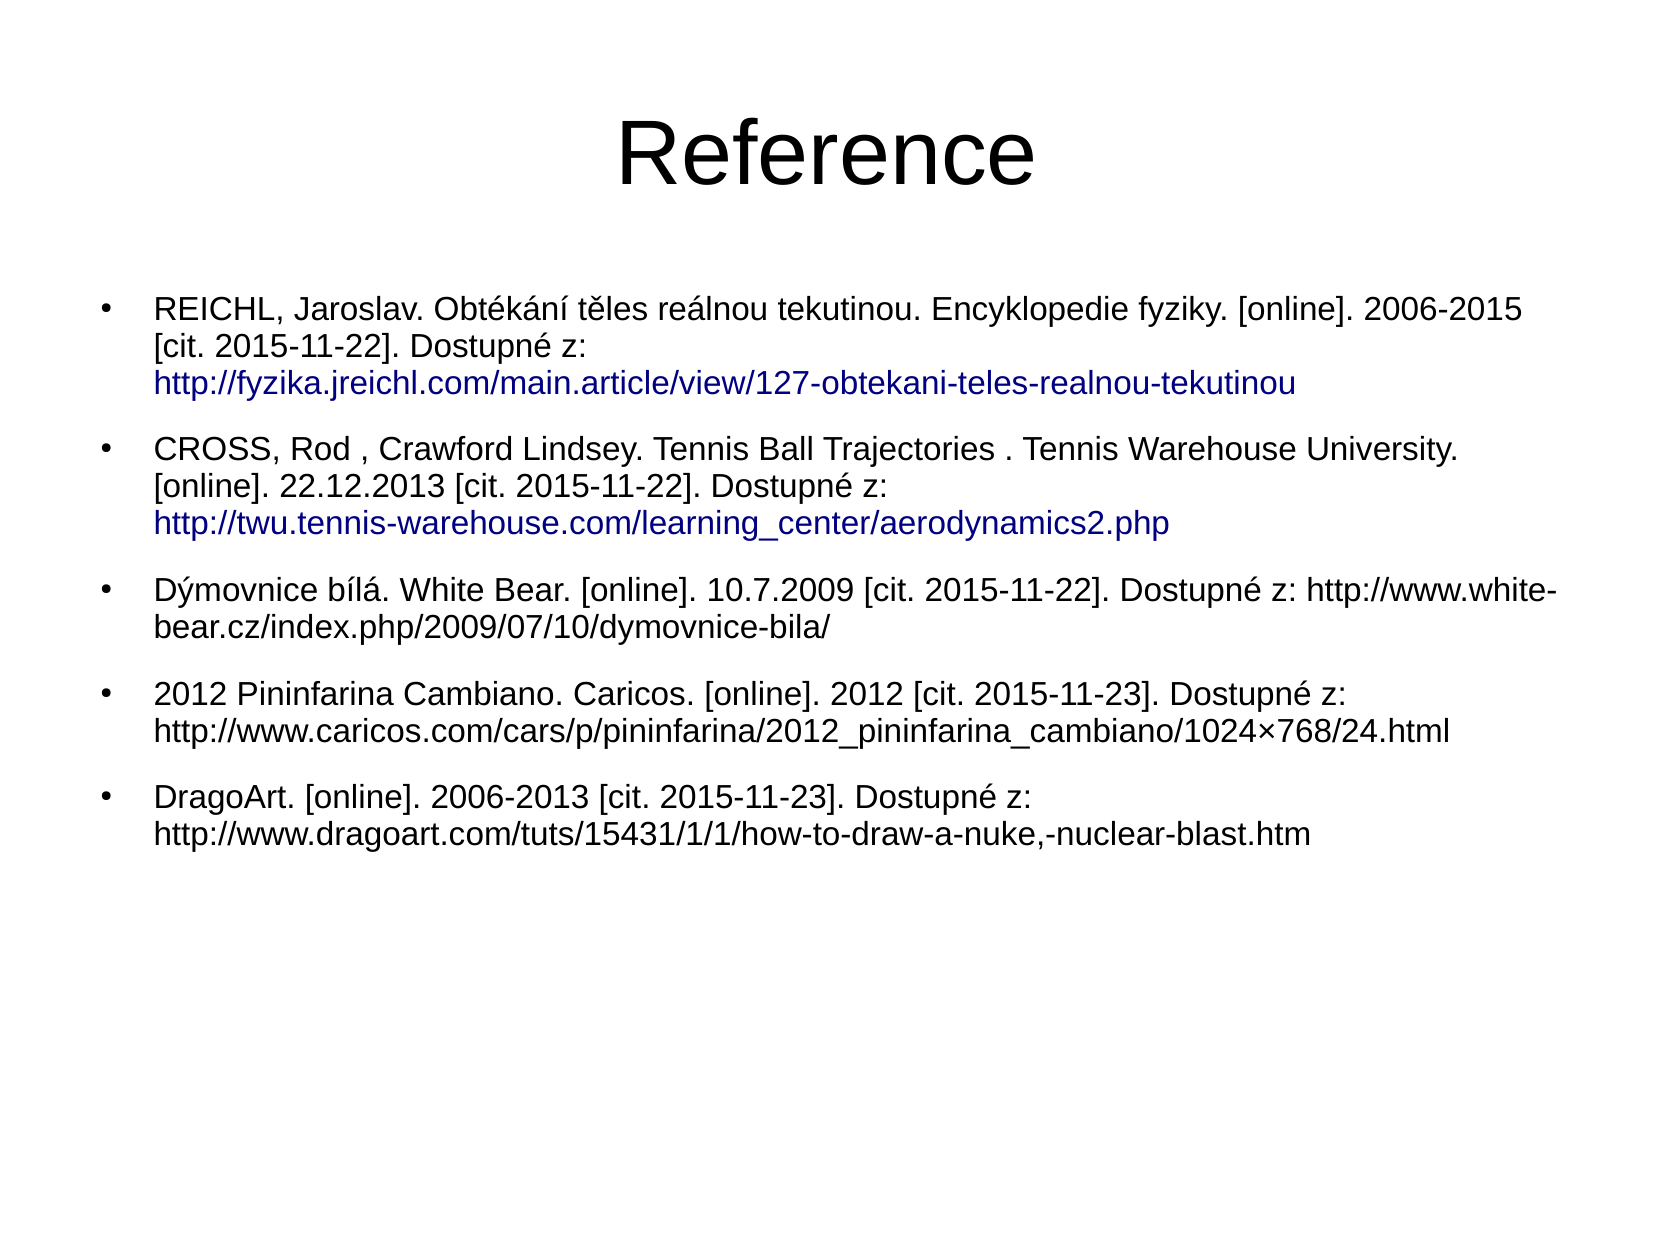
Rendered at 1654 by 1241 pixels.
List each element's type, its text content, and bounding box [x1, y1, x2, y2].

title Reference [82, 49, 1571, 257]
list REICHL, Jaroslav. Obtékání těles reálnou tekutinou. Encyklopedie fyziky. [online]. 2006-2015 [cit. 2015-11-22]. Dostupné z: http://fyzika.jreichl.com/main.article/view/127-obtekani-teles-realnou-tekutinou CROSS, Rod , Crawford Lindsey. Tennis Ball Trajectories . Tennis Warehouse University. [online]. 22.12.2013 [cit. 2015-11-22]. Dostupné z: http://twu.tennis-warehouse.com/learning_center/aerodynamics2.php Dýmovnice bílá. White Bear. [online]. 10.7.2009 [cit. 2015-11-22]. Dostupné z: http://www.white-bear.cz/index.php/2009/07/10/dymovnice-bila/ 2012 Pininfarina Cambiano. Caricos. [online]. 2012 [cit. 2015-11-23]. Dostupné z: http://www.caricos.com/cars/p/pininfarina/2012_pininfarina_cambiano/1024×768/24.html DragoArt. [online]. 2006-2013 [cit. 2015-11-23]. Dostupné z: http://www.dragoart.com/tuts/15431/1/1/how-to-draw-a-nuke,-nuclear-blast.htm [82, 290, 1571, 1109]
